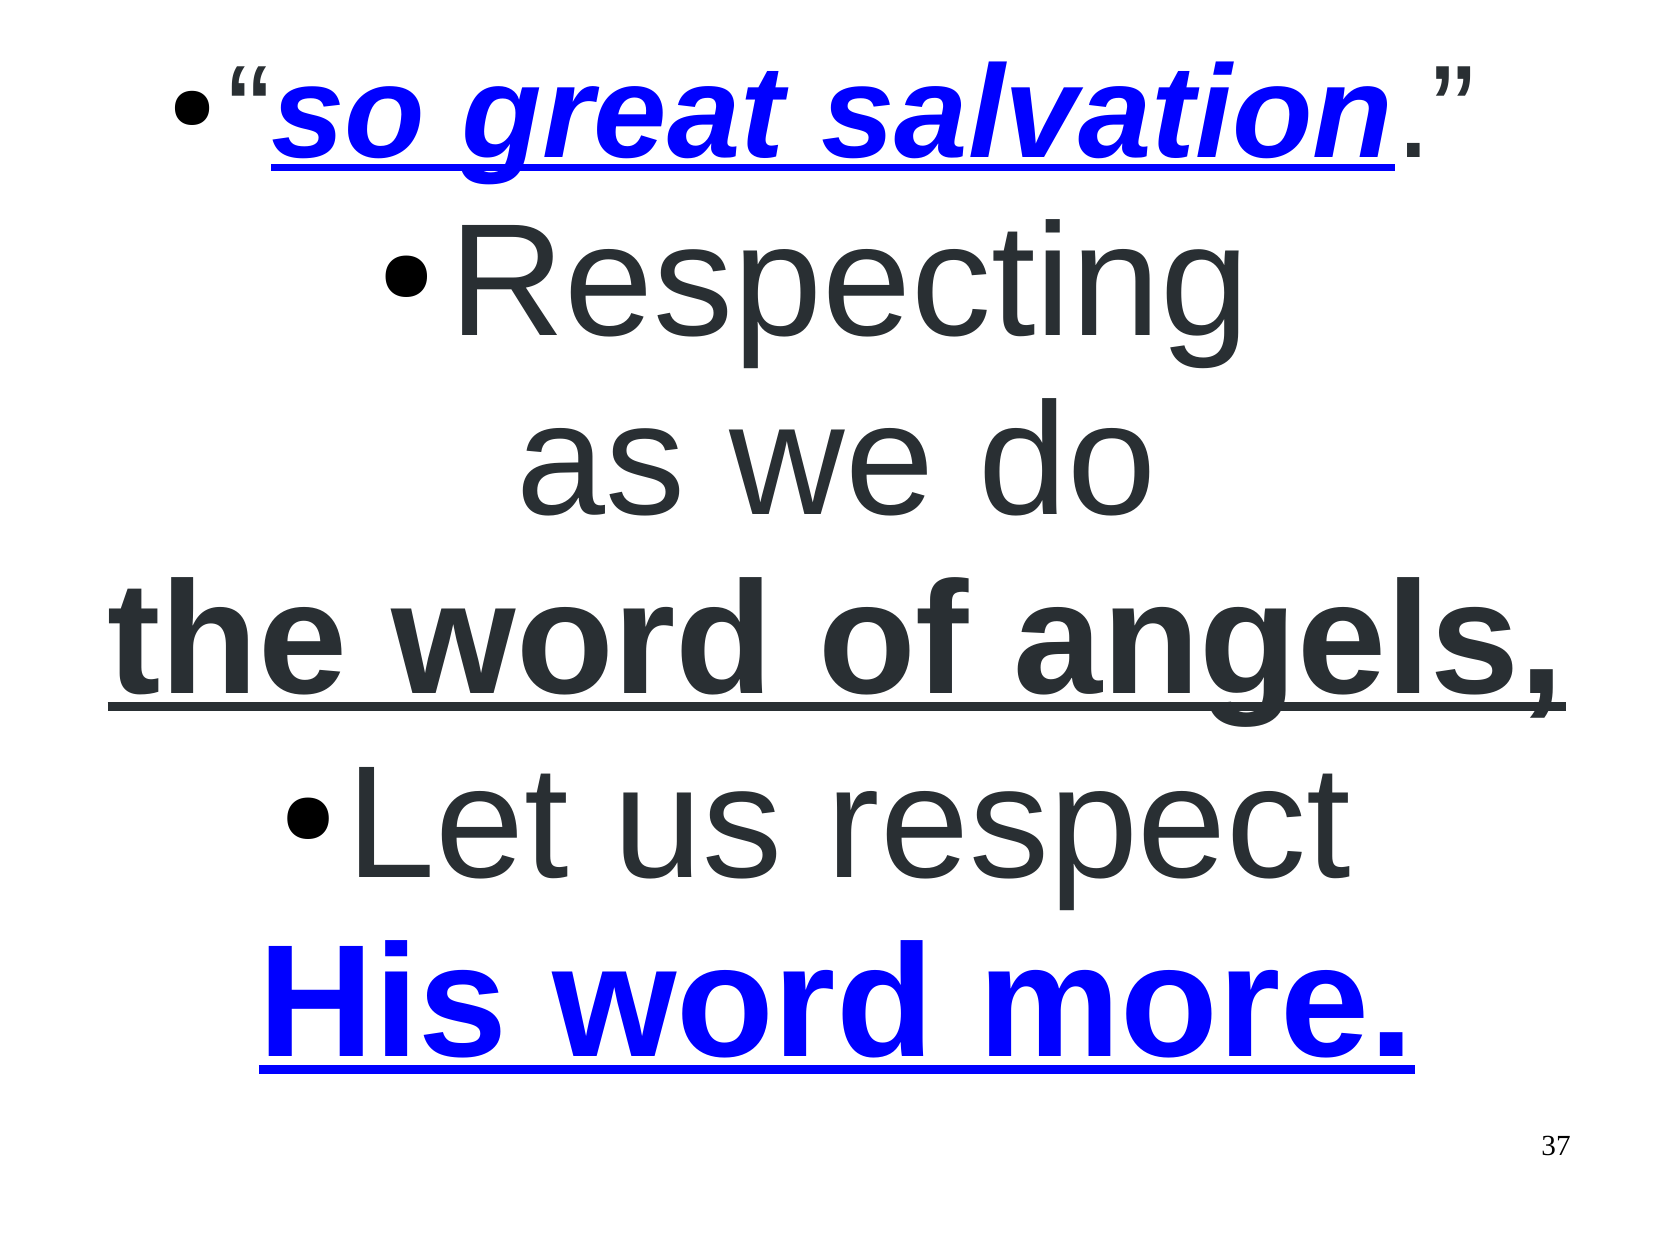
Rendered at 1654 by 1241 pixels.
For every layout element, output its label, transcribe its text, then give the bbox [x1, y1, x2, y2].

list “so great salvation.” Respecting as we do the word of angels, Let us respect His word more. [37, 37, 1613, 1238]
